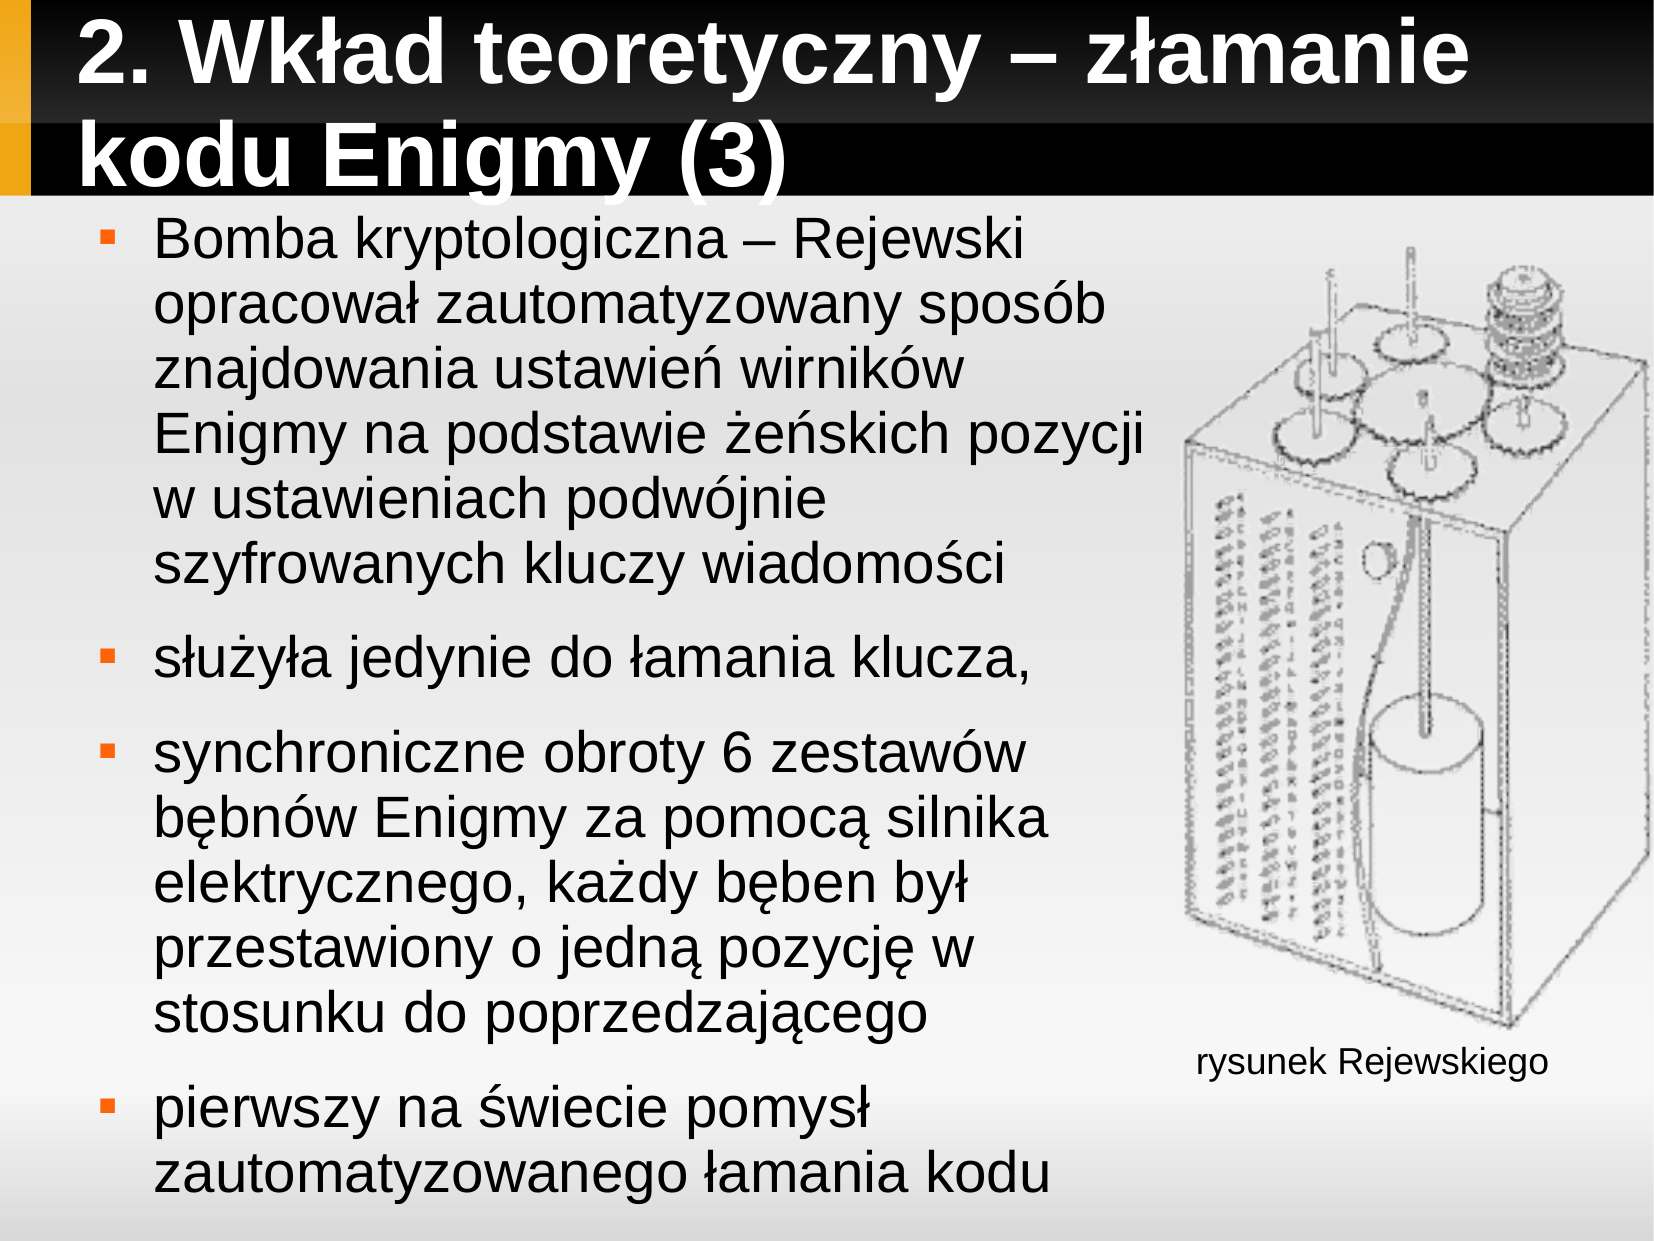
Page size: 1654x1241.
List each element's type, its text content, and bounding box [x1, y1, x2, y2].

title 2. Wkład teoretyczny – złamanie kodu Enigmy (3) [76, 1, 1565, 207]
list Bomba kryptologiczna – Rejewski opracował zautomatyzowany sposób znajdowania ustawień wirników Enigmy na podstawie żeńskich pozycji w ustawieniach podwójnie szyfrowanych kluczy wiadomości służyła jedynie do łamania klucza, synchroniczne obroty 6 zestawów bębnów Enigmy za pomocą silnika elektrycznego, każdy bęben był przestawiony o jedną pozycję w stosunku do poprzedzającego pierwszy na świecie pomysł zautomatyzowanego łamania kodu [82, 205, 1152, 1205]
picture [0, 0, 1654, 1241]
text_box rysunek Rejewskiego [1181, 1033, 1625, 1091]
